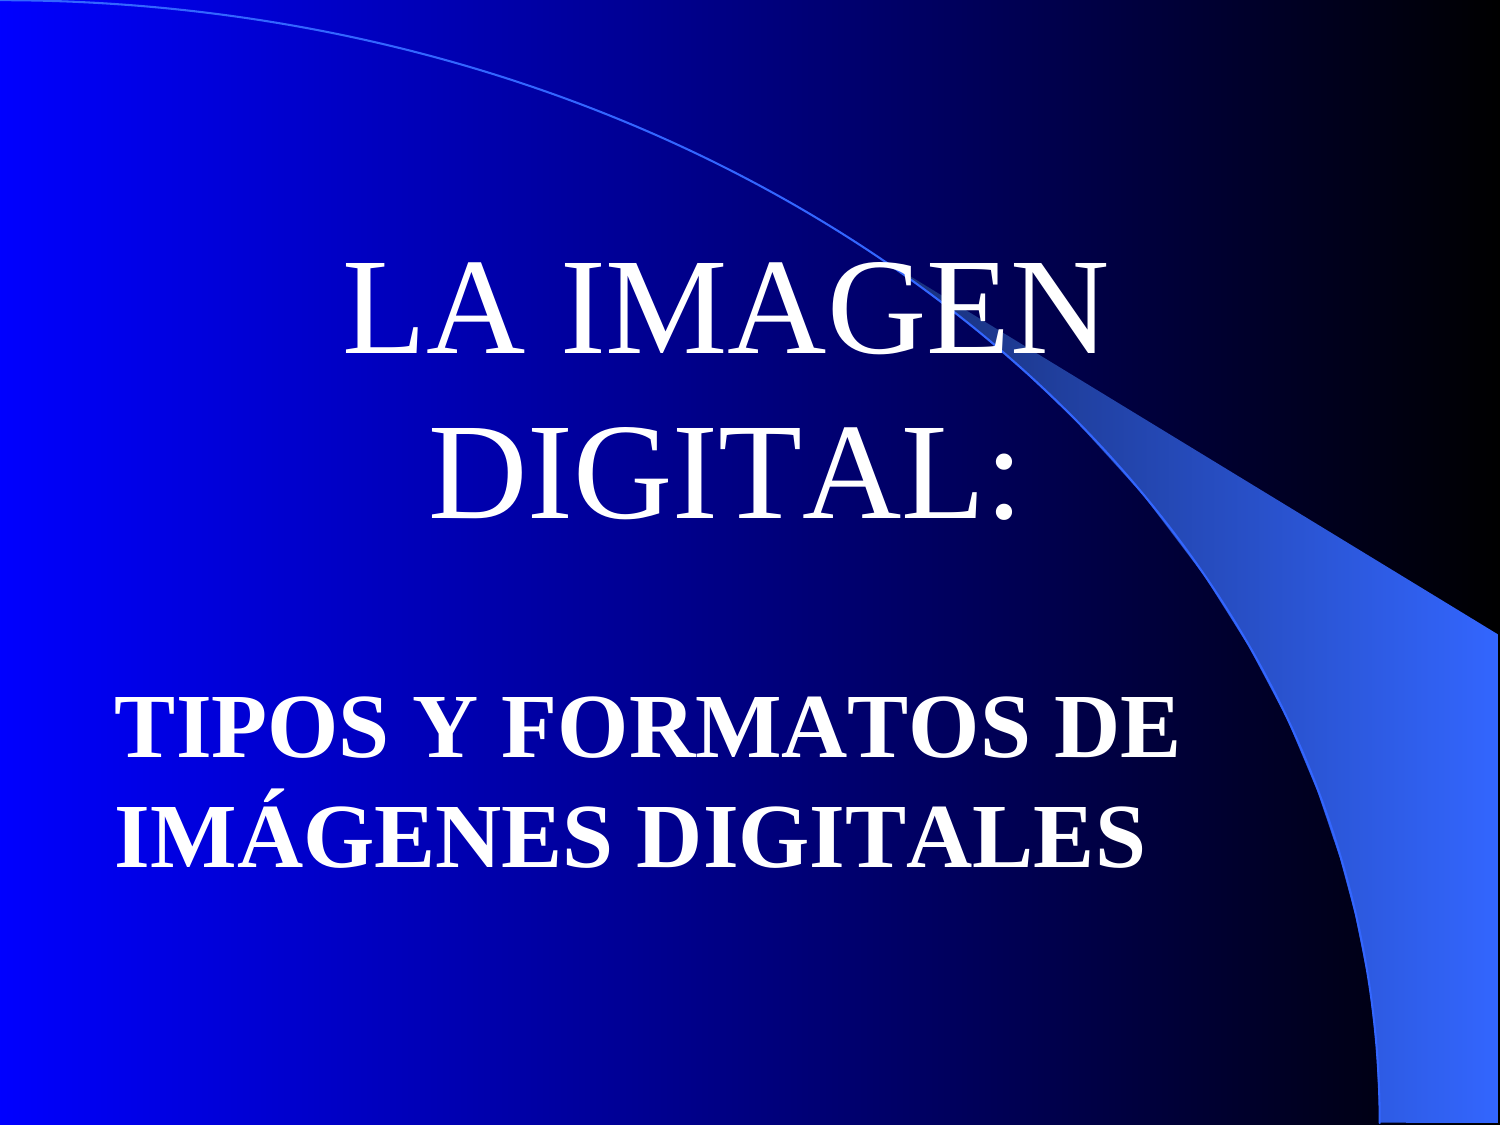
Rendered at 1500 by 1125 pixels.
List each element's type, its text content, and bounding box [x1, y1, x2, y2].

text_box LA IMAGEN DIGITAL: TIPOS Y FORMATOS DE IMÁGENES DIGITALES [100, 207, 1353, 894]
